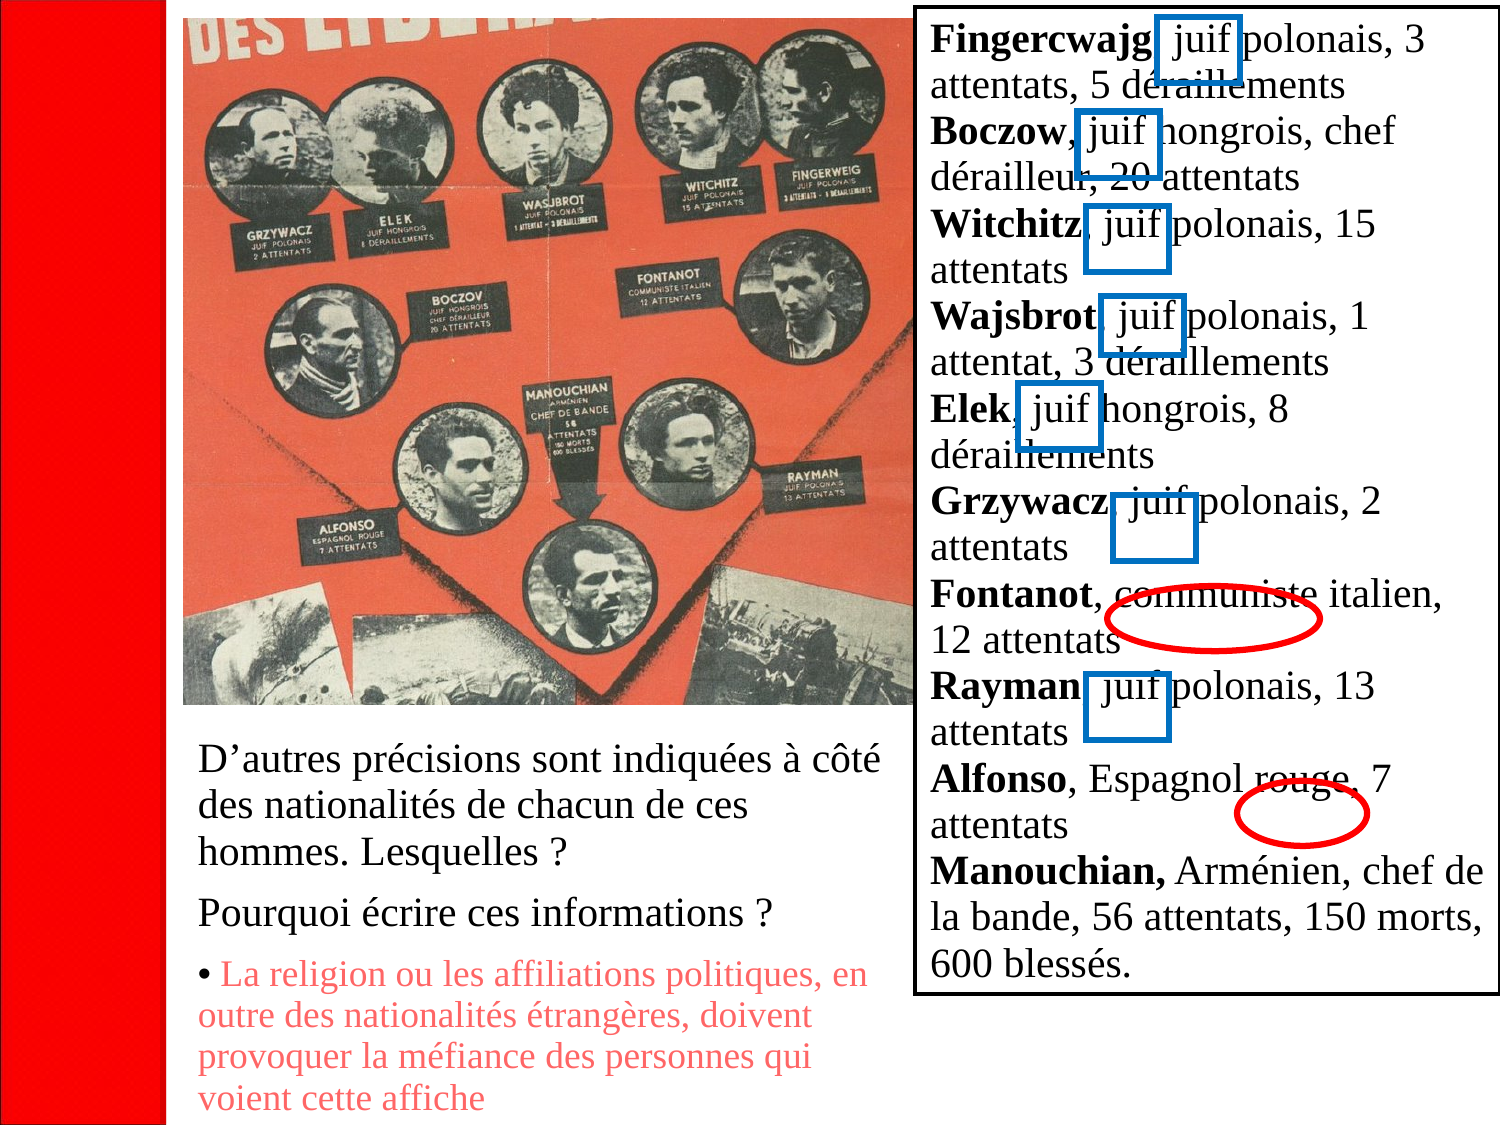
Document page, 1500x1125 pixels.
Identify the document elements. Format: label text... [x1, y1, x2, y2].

text_box Pourquoi écrire ces informations ? [183, 881, 892, 944]
text_box Fingercwajg, juif polonais, 3 attentats, 5 déraillements Boczow, juif hongrois, chef dérailleur, 20 attentats Witchitz, juif polonais, 15 attentats Wajsbrot, juif polonais, 1 attentat, 3 déraillements Elek, juif hongrois, 8 déraillements Grzywacz, juif polonais, 2 attentats Fontanot, communiste italien, 12 attentats Rayman, juif polonais, 13 attentats Alfonso, Espagnol rouge, 7 attentats Manouchian, Arménien, chef de la bande, 56 attentats, 150 morts, 600 blessés. [915, 7, 1500, 994]
text_box La religion ou les affiliations politiques, en outre des nationalités étrangères, doivent provoquer la méfiance des personnes qui voient cette affiche [183, 944, 916, 1125]
picture [183, 19, 915, 705]
text_box D’autres précisions sont indiquées à côté des nationalités de chacun de ces hommes. Lesquelles ? [183, 727, 916, 883]
